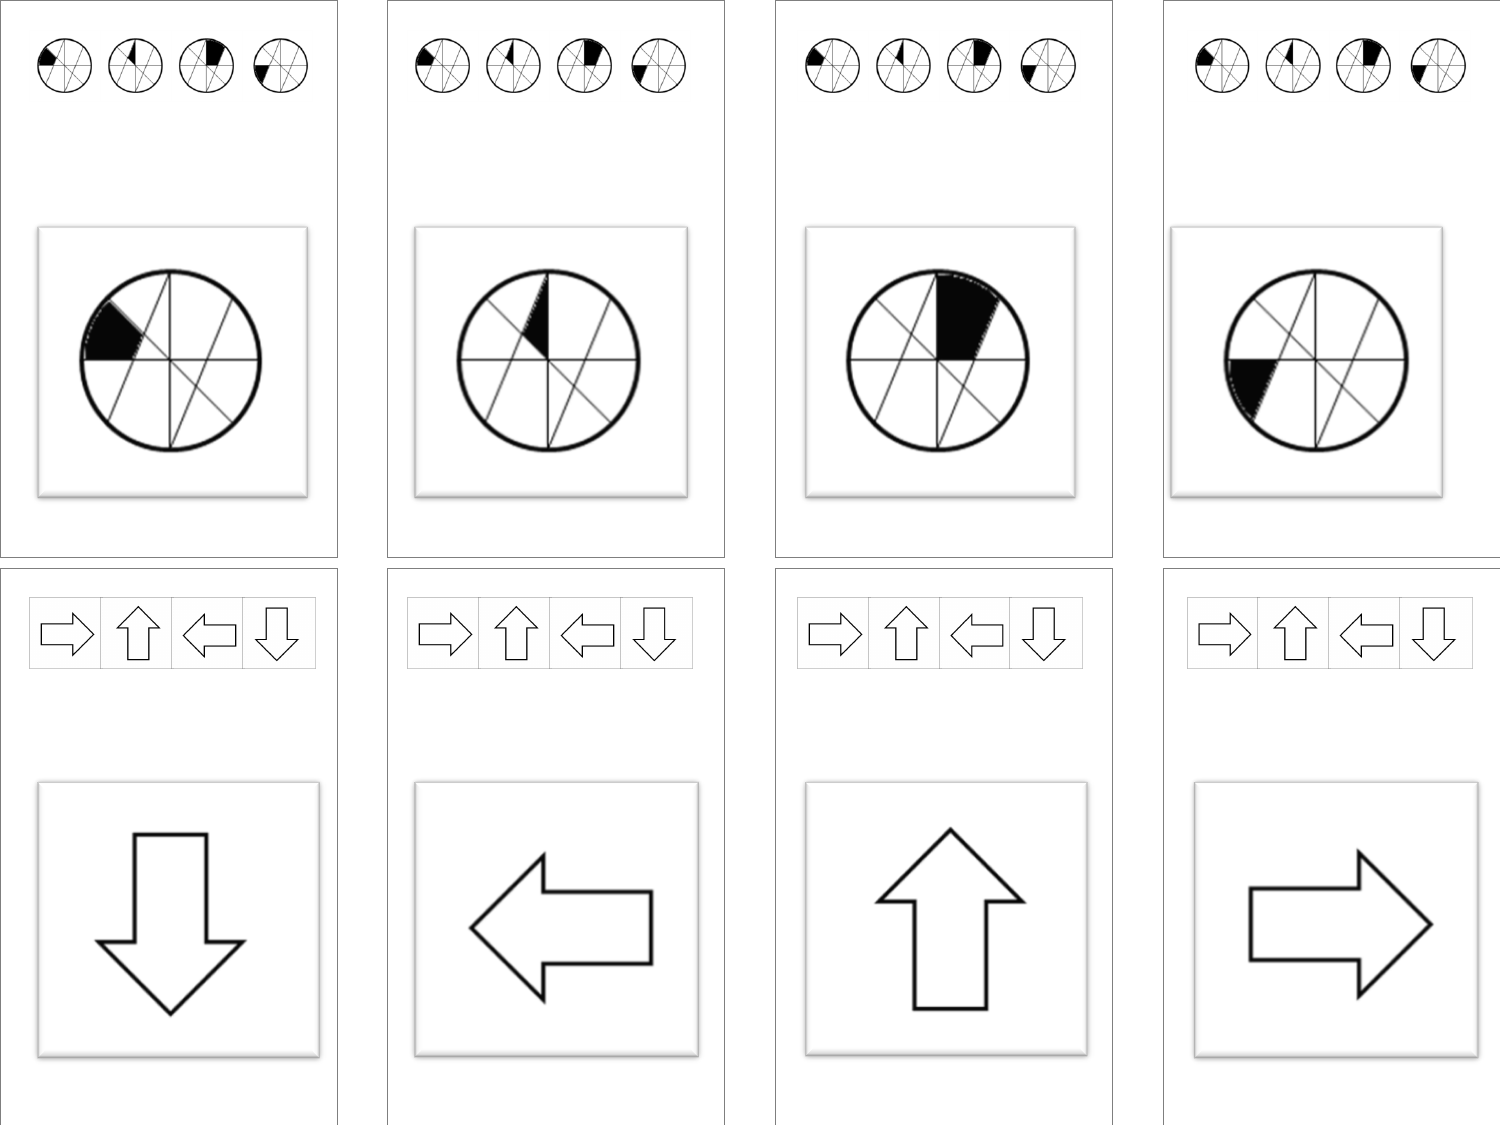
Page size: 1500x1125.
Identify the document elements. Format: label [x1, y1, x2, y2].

picture [1160, 217, 1452, 509]
picture [797, 30, 1081, 102]
text_box [775, 0, 1113, 557]
picture [1187, 30, 1471, 102]
picture [404, 217, 697, 509]
picture [1184, 772, 1488, 1068]
text_box [1163, 0, 1500, 557]
picture [29, 30, 313, 102]
picture [407, 597, 693, 669]
picture [27, 217, 317, 509]
picture [407, 30, 691, 102]
picture [1187, 597, 1473, 669]
picture [795, 217, 1085, 509]
text_box [0, 568, 337, 1125]
text_box [1163, 568, 1500, 1125]
picture [29, 597, 316, 669]
text_box [775, 568, 1113, 1125]
text_box [387, 568, 725, 1125]
picture [404, 772, 708, 1067]
text_box [0, 0, 337, 557]
picture [797, 597, 1083, 669]
picture [27, 772, 329, 1068]
text_box [387, 0, 725, 557]
picture [795, 772, 1097, 1066]
